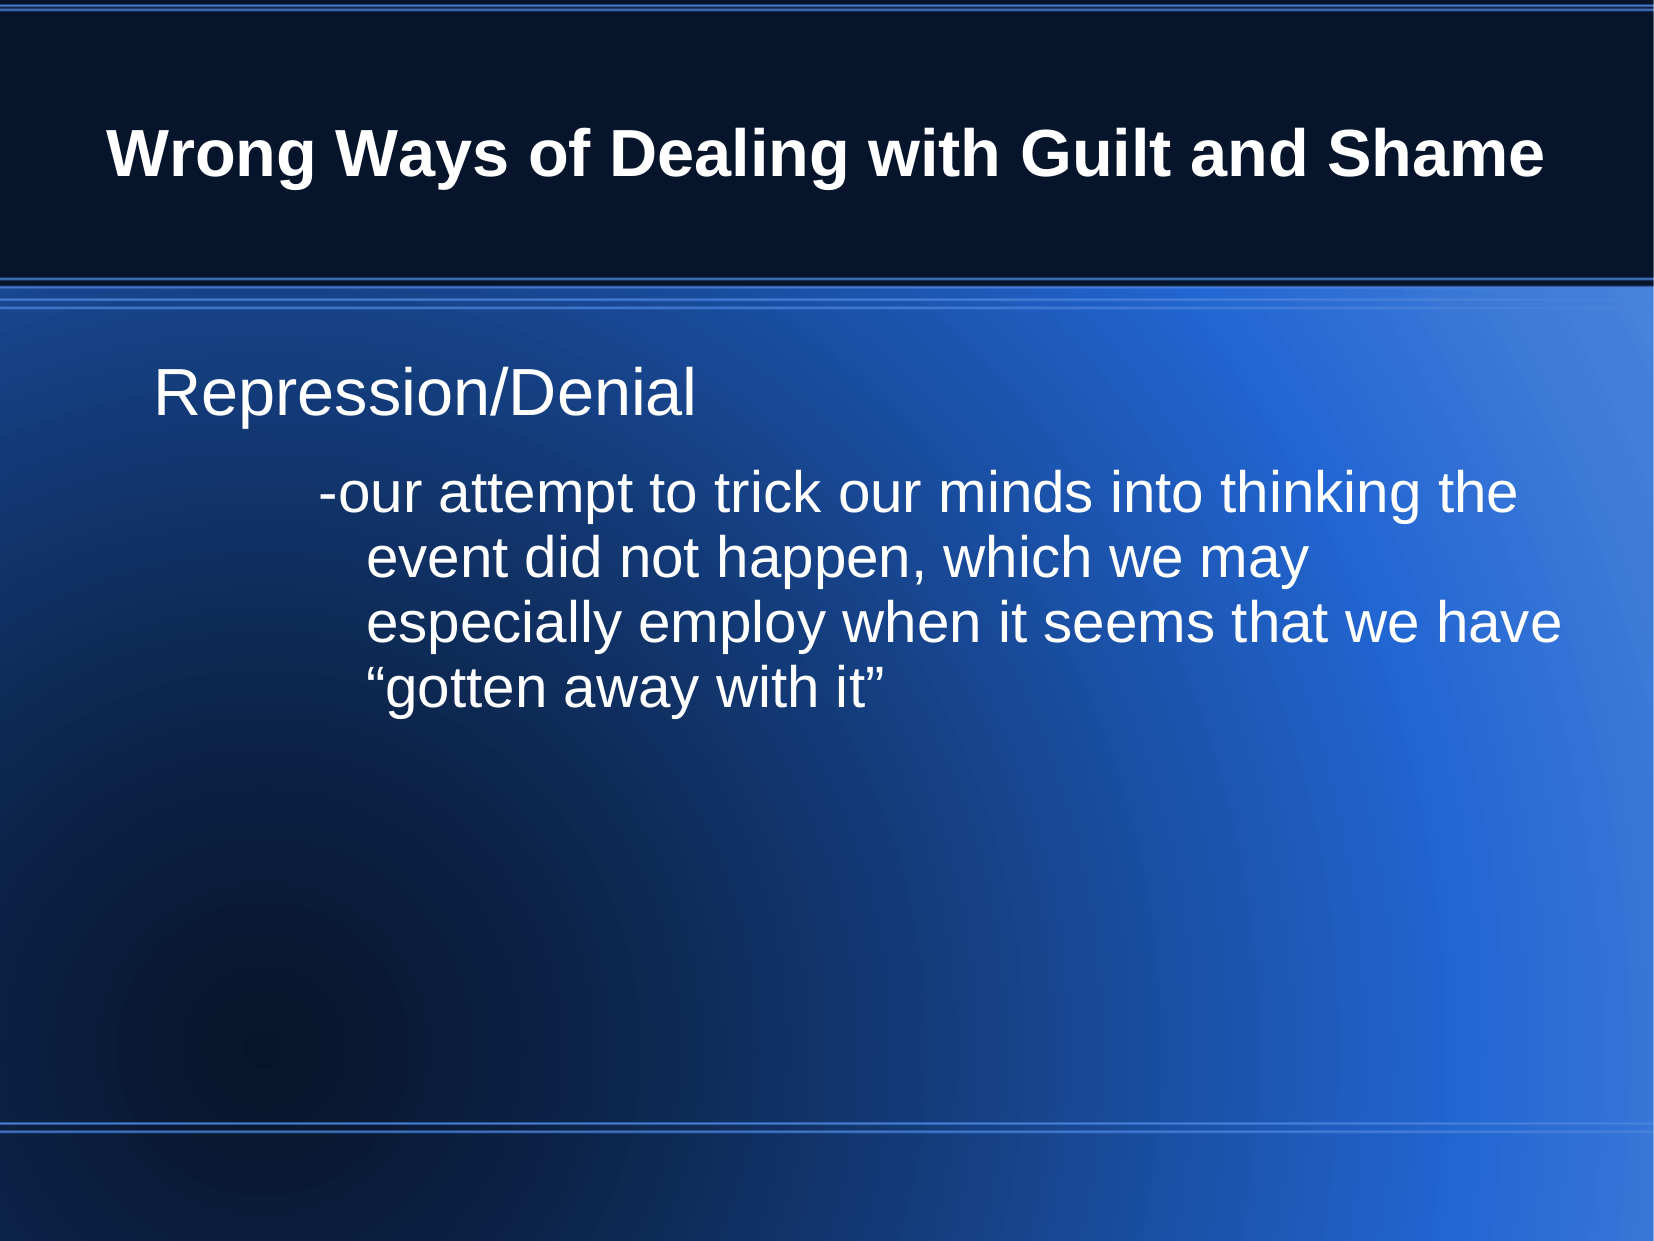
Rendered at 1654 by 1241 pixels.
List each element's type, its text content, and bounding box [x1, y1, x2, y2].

picture [0, 0, 1654, 1241]
title Wrong Ways of Dealing with Guilt and Shame [82, 49, 1571, 257]
list Repression/Denial -our attempt to trick our minds into thinking the event did not happen, which we may especially employ when it seems that we have “gotten away with it” [82, 355, 1571, 1058]
